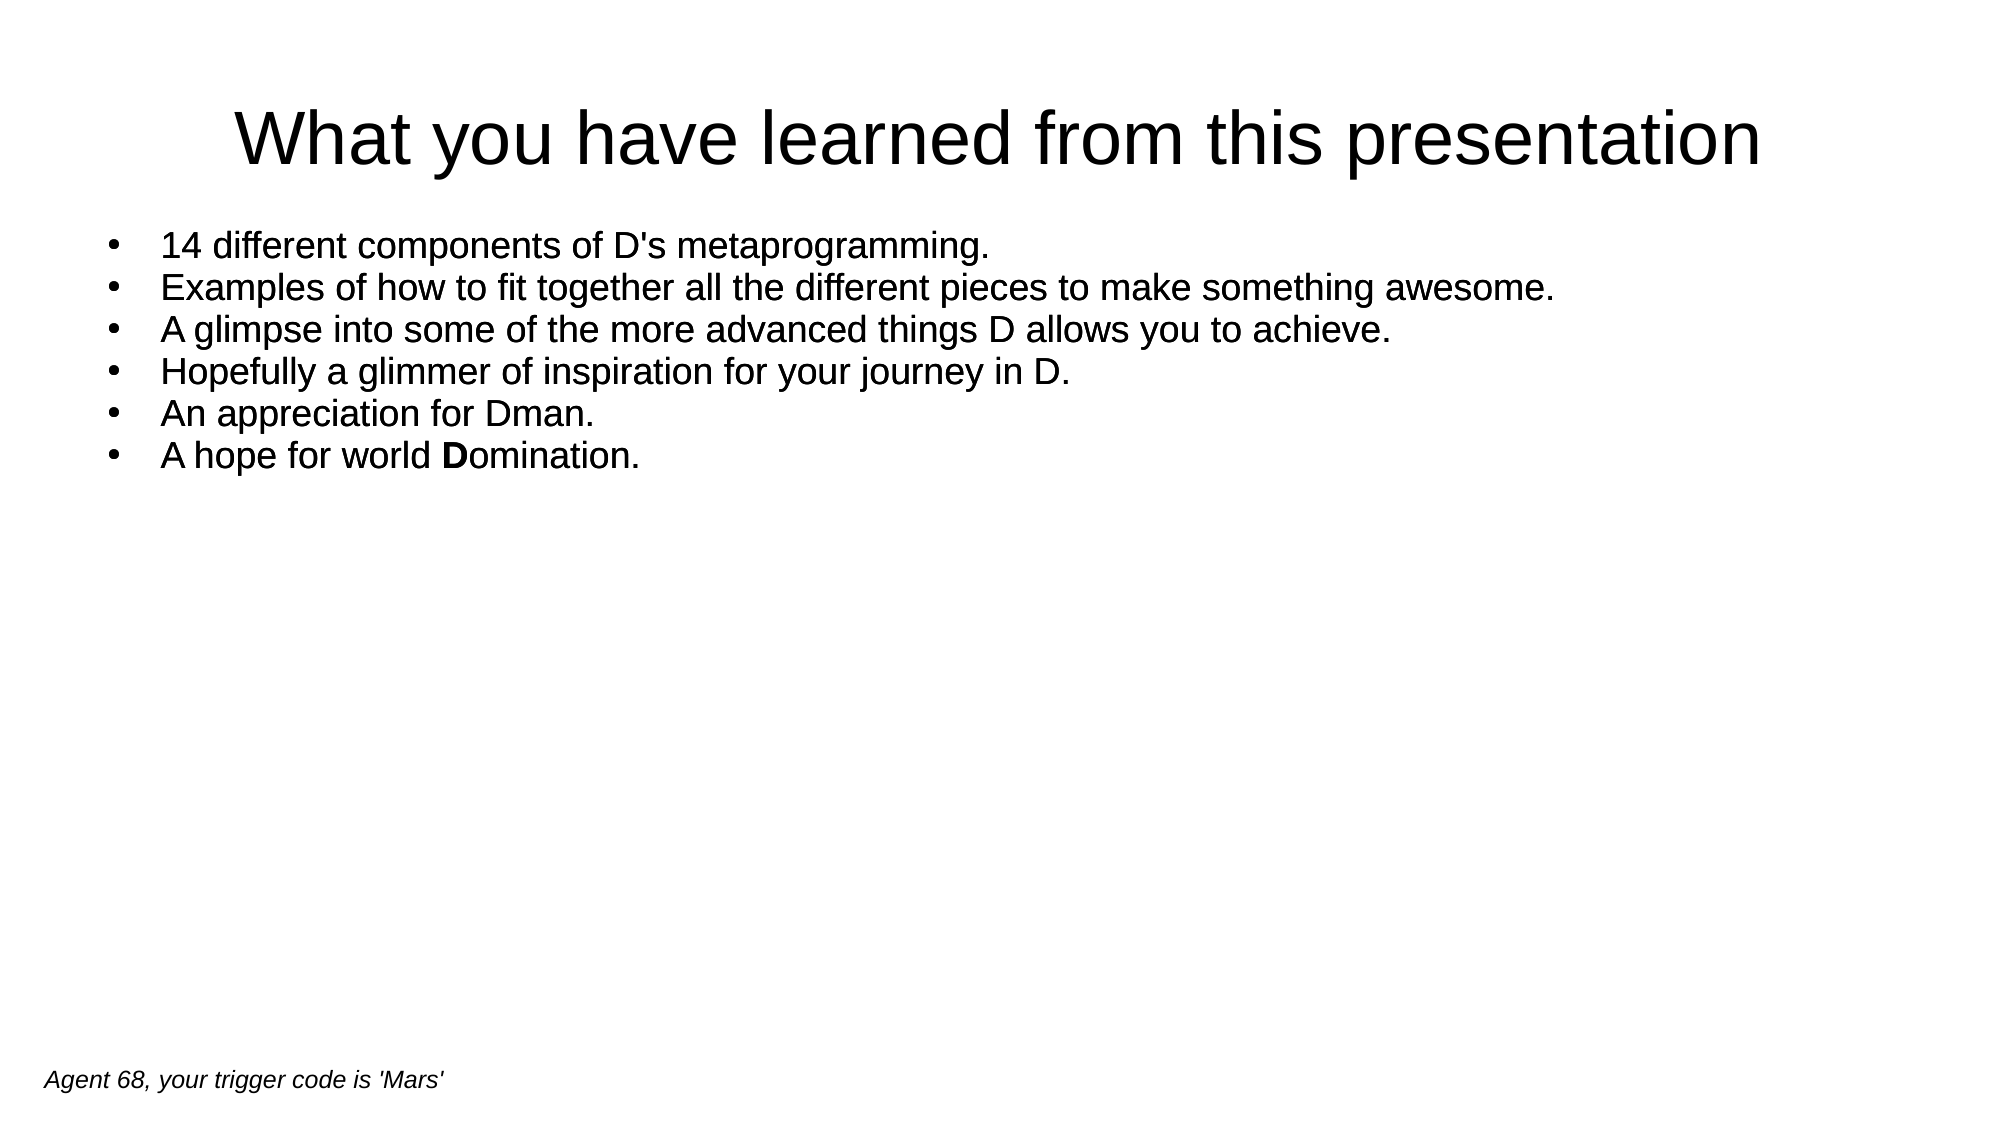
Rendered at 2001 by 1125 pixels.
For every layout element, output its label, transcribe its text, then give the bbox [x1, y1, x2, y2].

title What you have learned from this presentation [99, 44, 1900, 217]
text_box Agent 68, your trigger code is 'Mars' [29, 1058, 916, 1125]
text_box 14 different components of D's metaprogramming. Examples of how to fit together all the different pieces to make something awesome. A glimpse into some of the more advanced things D allows you to achieve. Hopefully a glimmer of inspiration for your journey in D. An appreciation for Dman. A hope for world Domination. [75, 217, 1927, 907]
